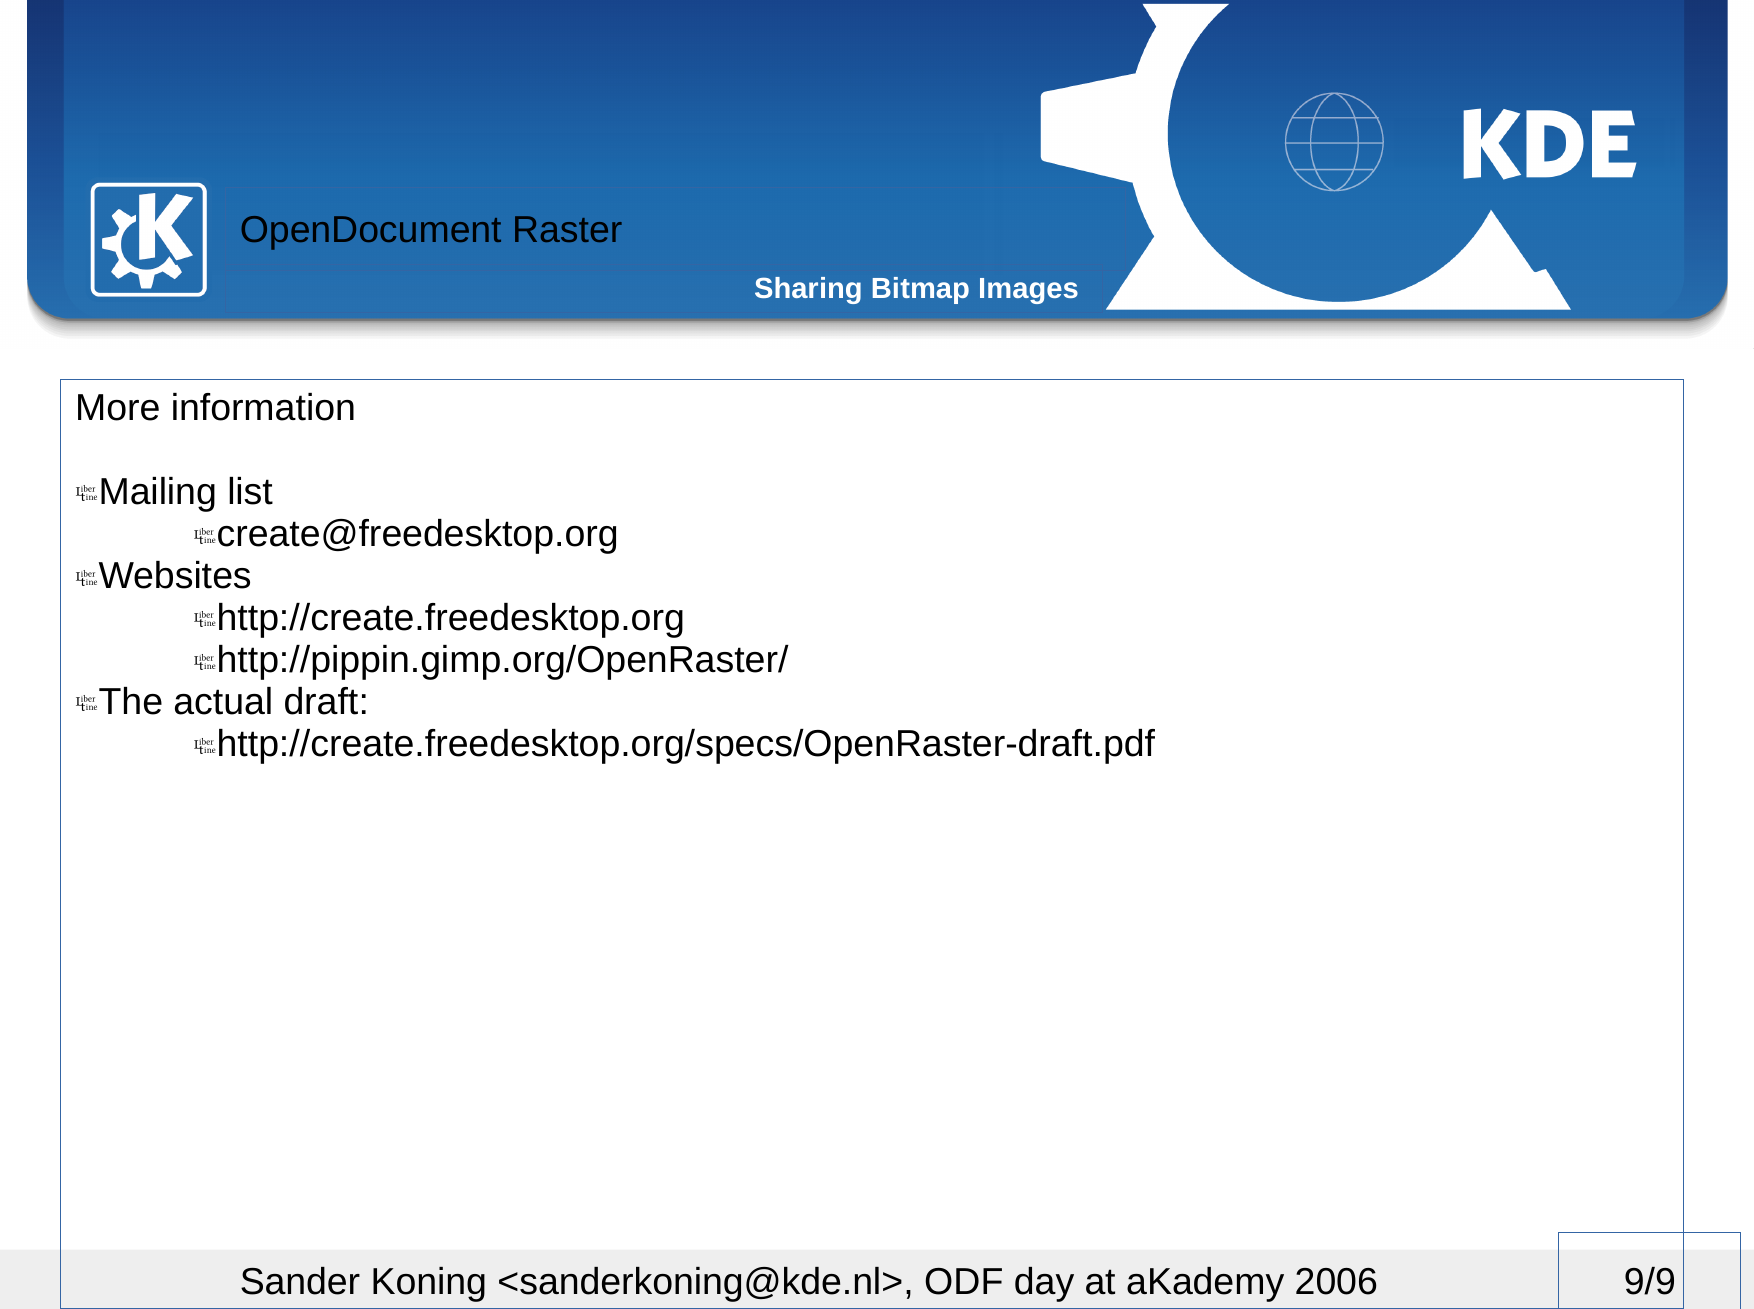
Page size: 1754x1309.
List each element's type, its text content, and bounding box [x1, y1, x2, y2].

picture [0, 0, 1754, 349]
text_box More information Mailing list create@freedesktop.org Websites http://create.freedesktop.org http://pippin.gimp.org/OpenRaster/ The actual draft: http://create.freedesktop.org/specs/OpenRaster-draft.pdf [60, 379, 1684, 1309]
